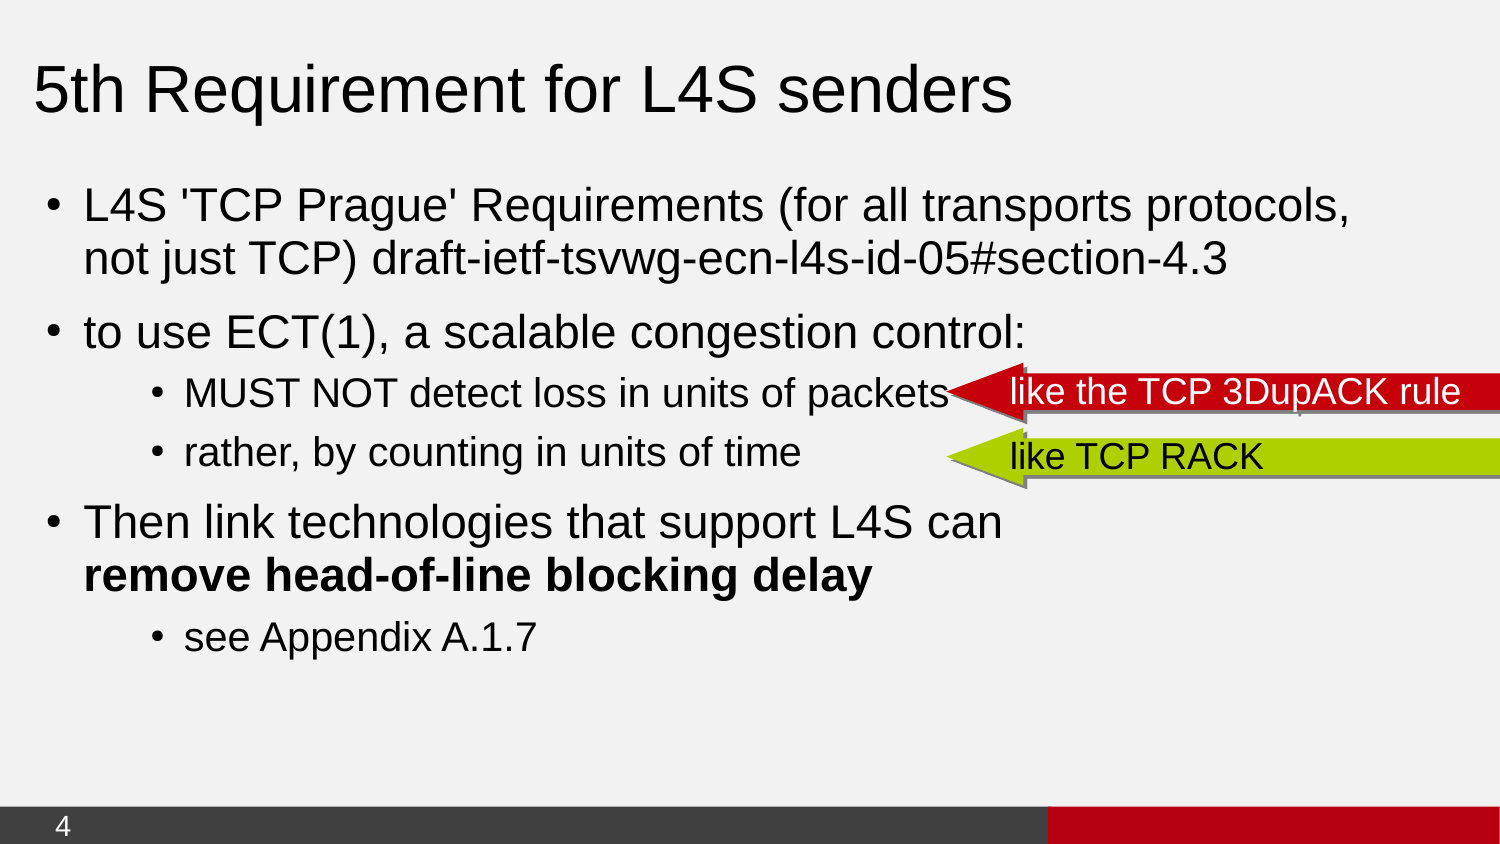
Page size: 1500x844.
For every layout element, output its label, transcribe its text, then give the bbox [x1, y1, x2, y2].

text_box like TCP RACK [946, 427, 1500, 486]
text_box like the TCP 3DupACK rule [946, 362, 1500, 421]
title 5th Requirement for L4S senders [33, 24, 1477, 155]
list L4S 'TCP Prague' Requirements (for all transports protocols, not just TCP) draft-ietf-tsvwg-ecn-l4s-id-05#section-4.3 to use ECT(1), a scalable congestion control: MUST NOT detect loss in units of packets rather, by counting in units of time Then link technologies that support L4S can remove head-of-line blocking delay see Appendix A.1.7 [33, 178, 1410, 704]
